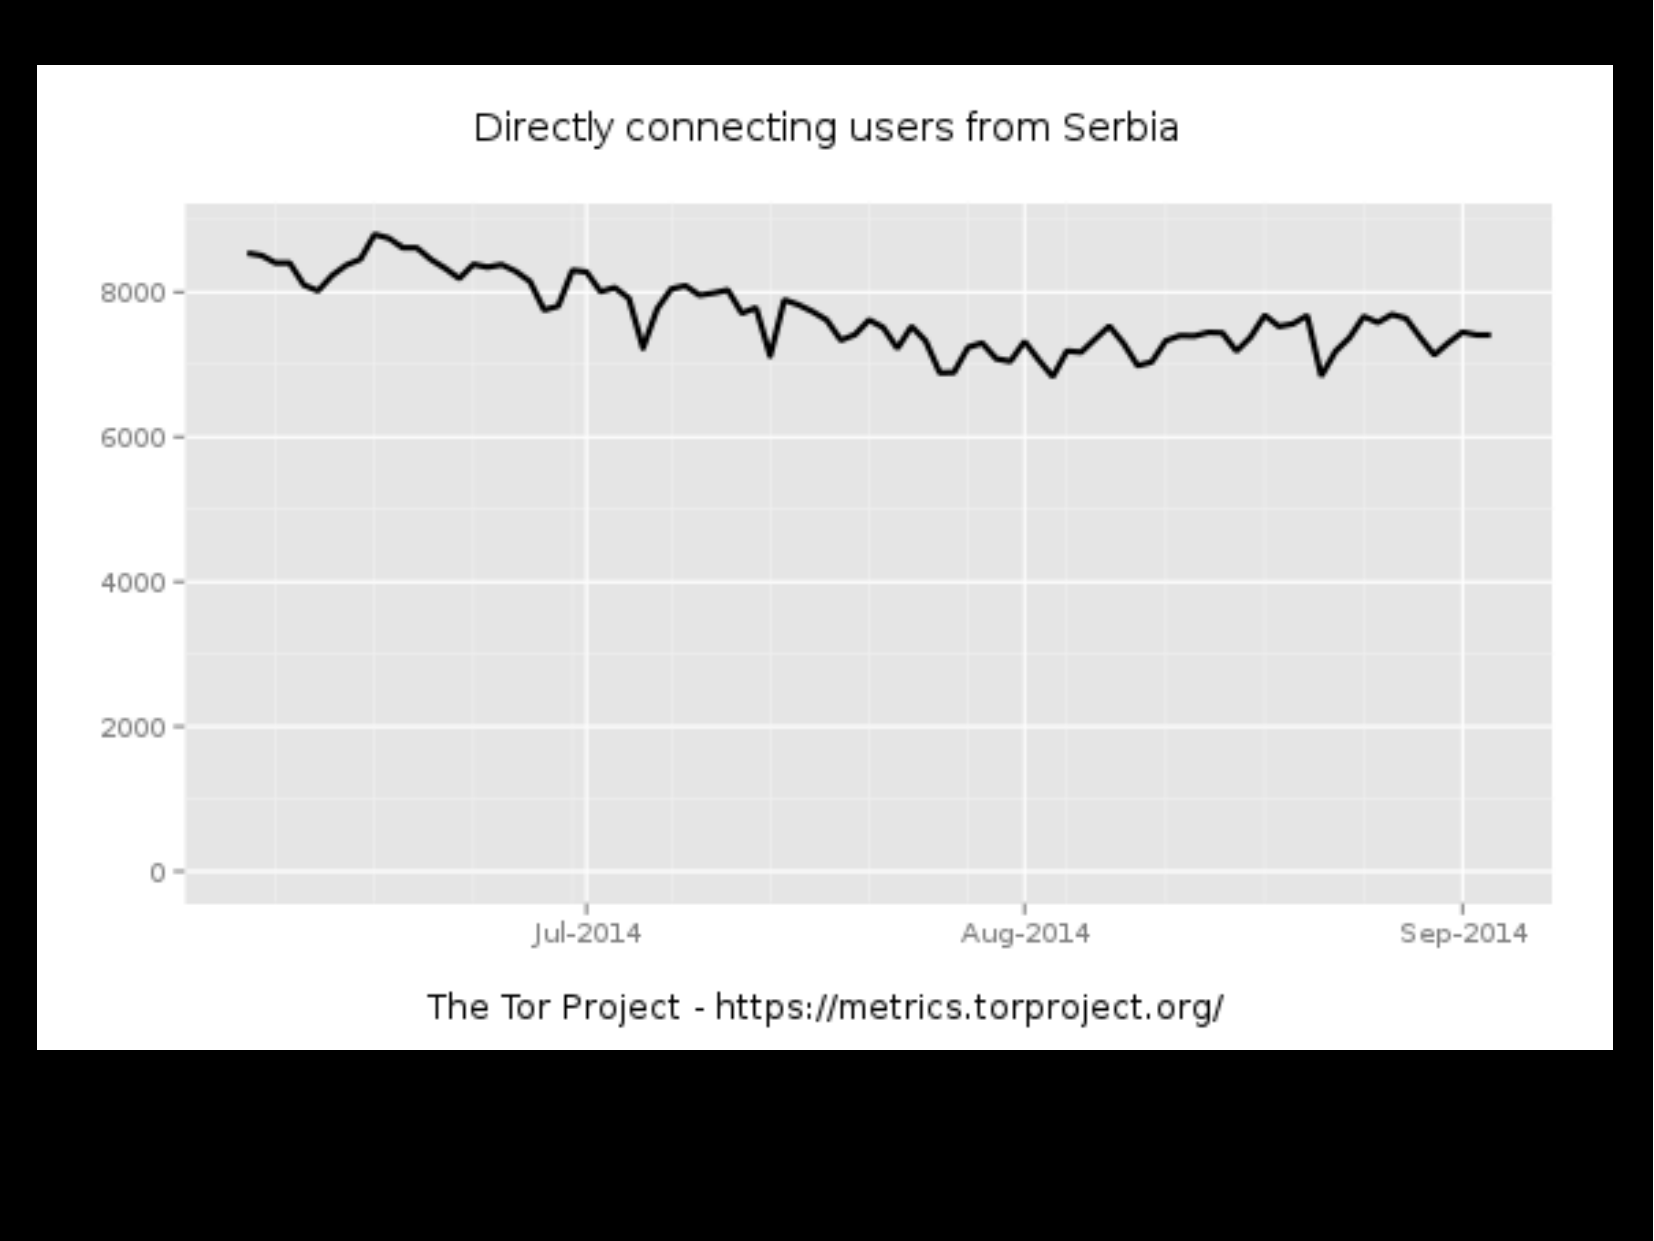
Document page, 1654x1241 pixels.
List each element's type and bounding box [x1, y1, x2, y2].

picture [37, 65, 1613, 1051]
